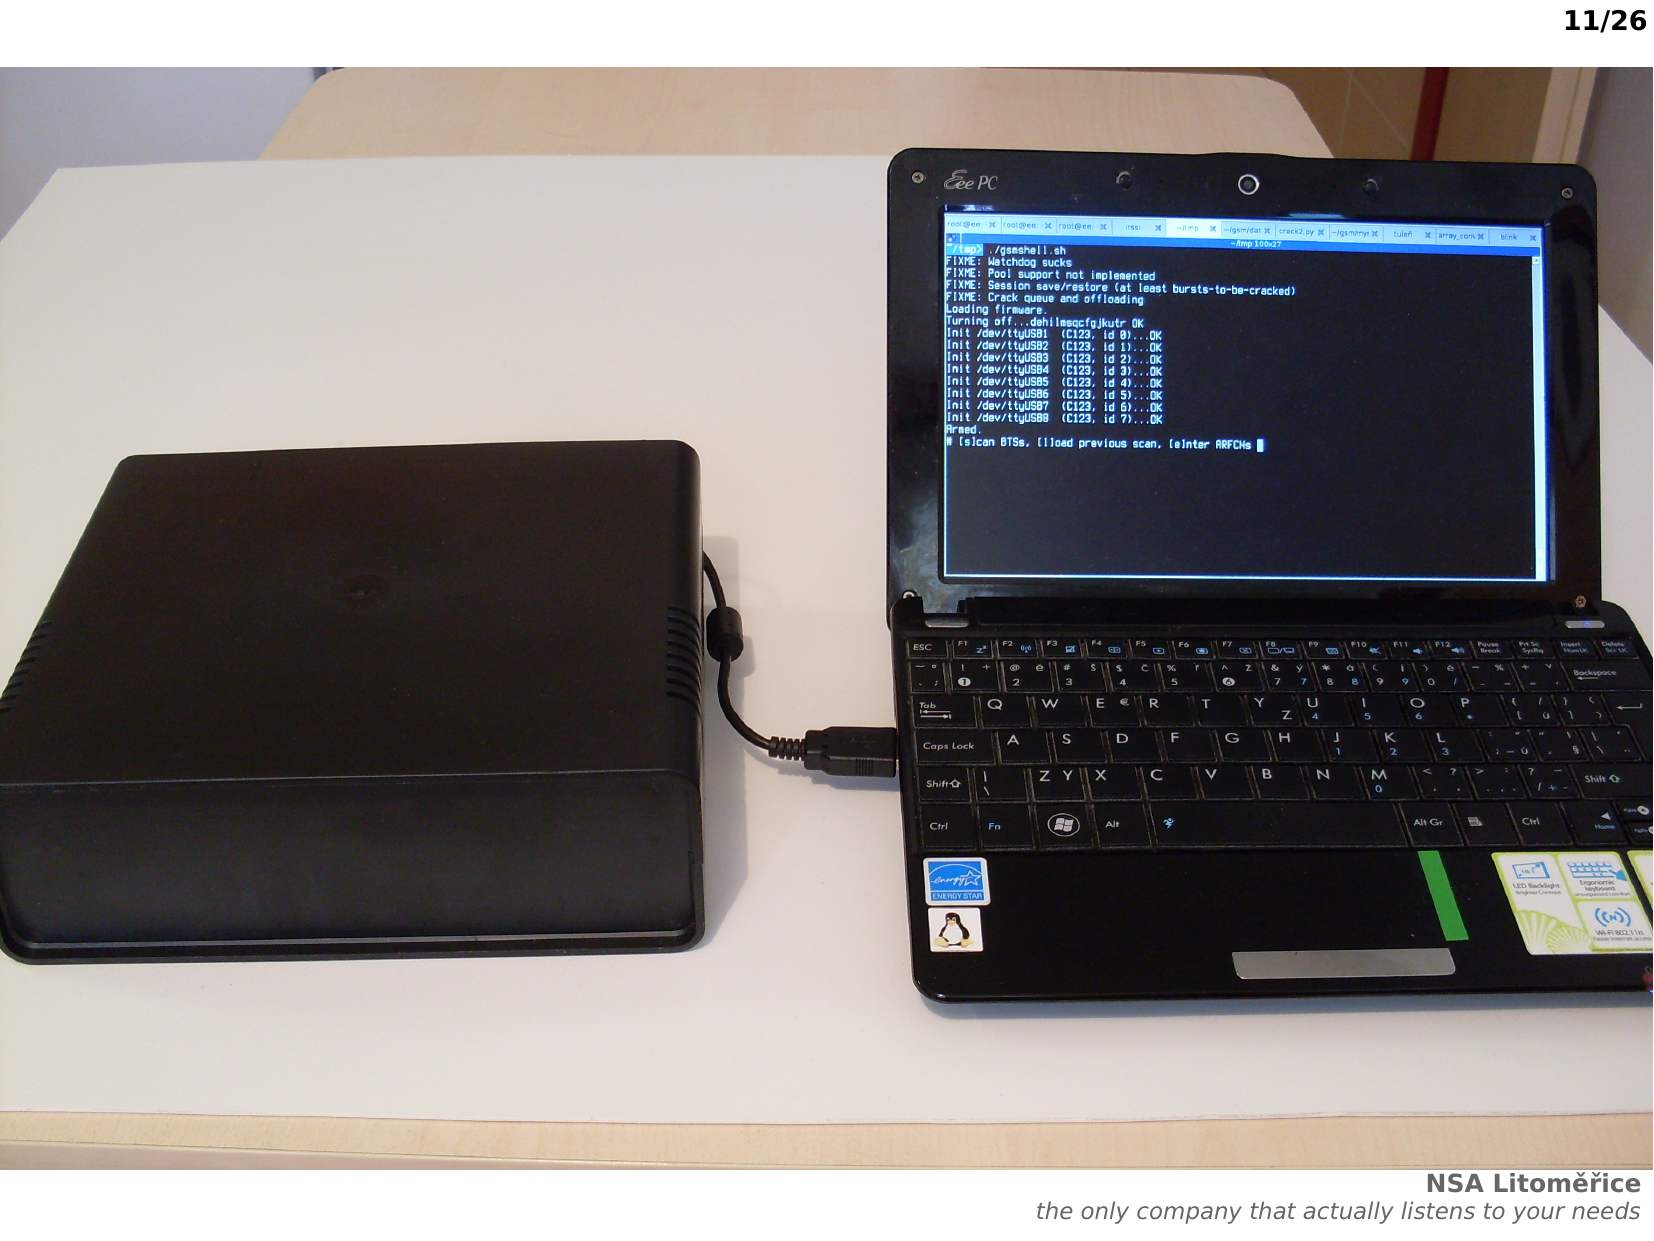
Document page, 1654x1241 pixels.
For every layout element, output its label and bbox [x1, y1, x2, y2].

picture [0, 67, 1653, 1170]
